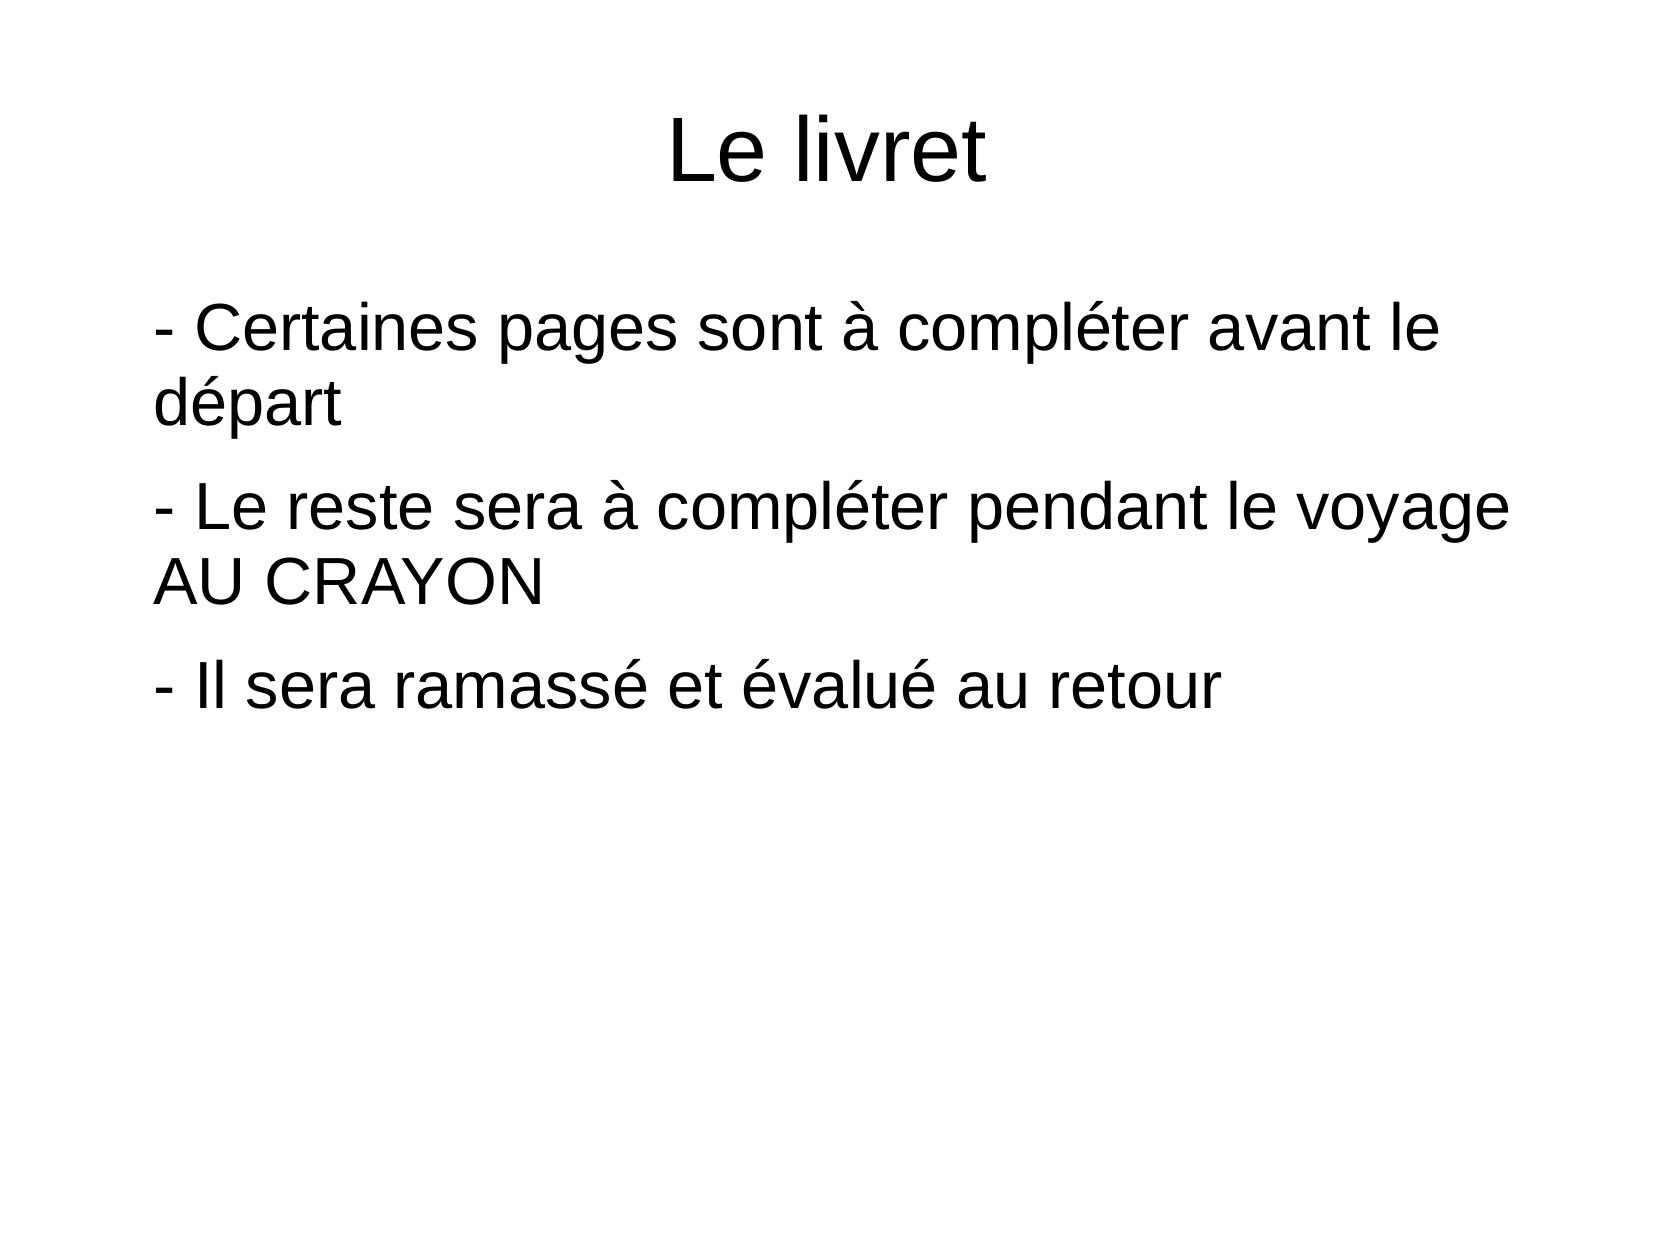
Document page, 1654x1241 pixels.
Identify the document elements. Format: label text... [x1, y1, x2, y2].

title Le livret [82, 47, 1571, 252]
list - Certaines pages sont à compléter avant le départ - Le reste sera à compléter pendant le voyage AU CRAYON - Il sera ramassé et évalué au retour [82, 290, 1571, 1010]
